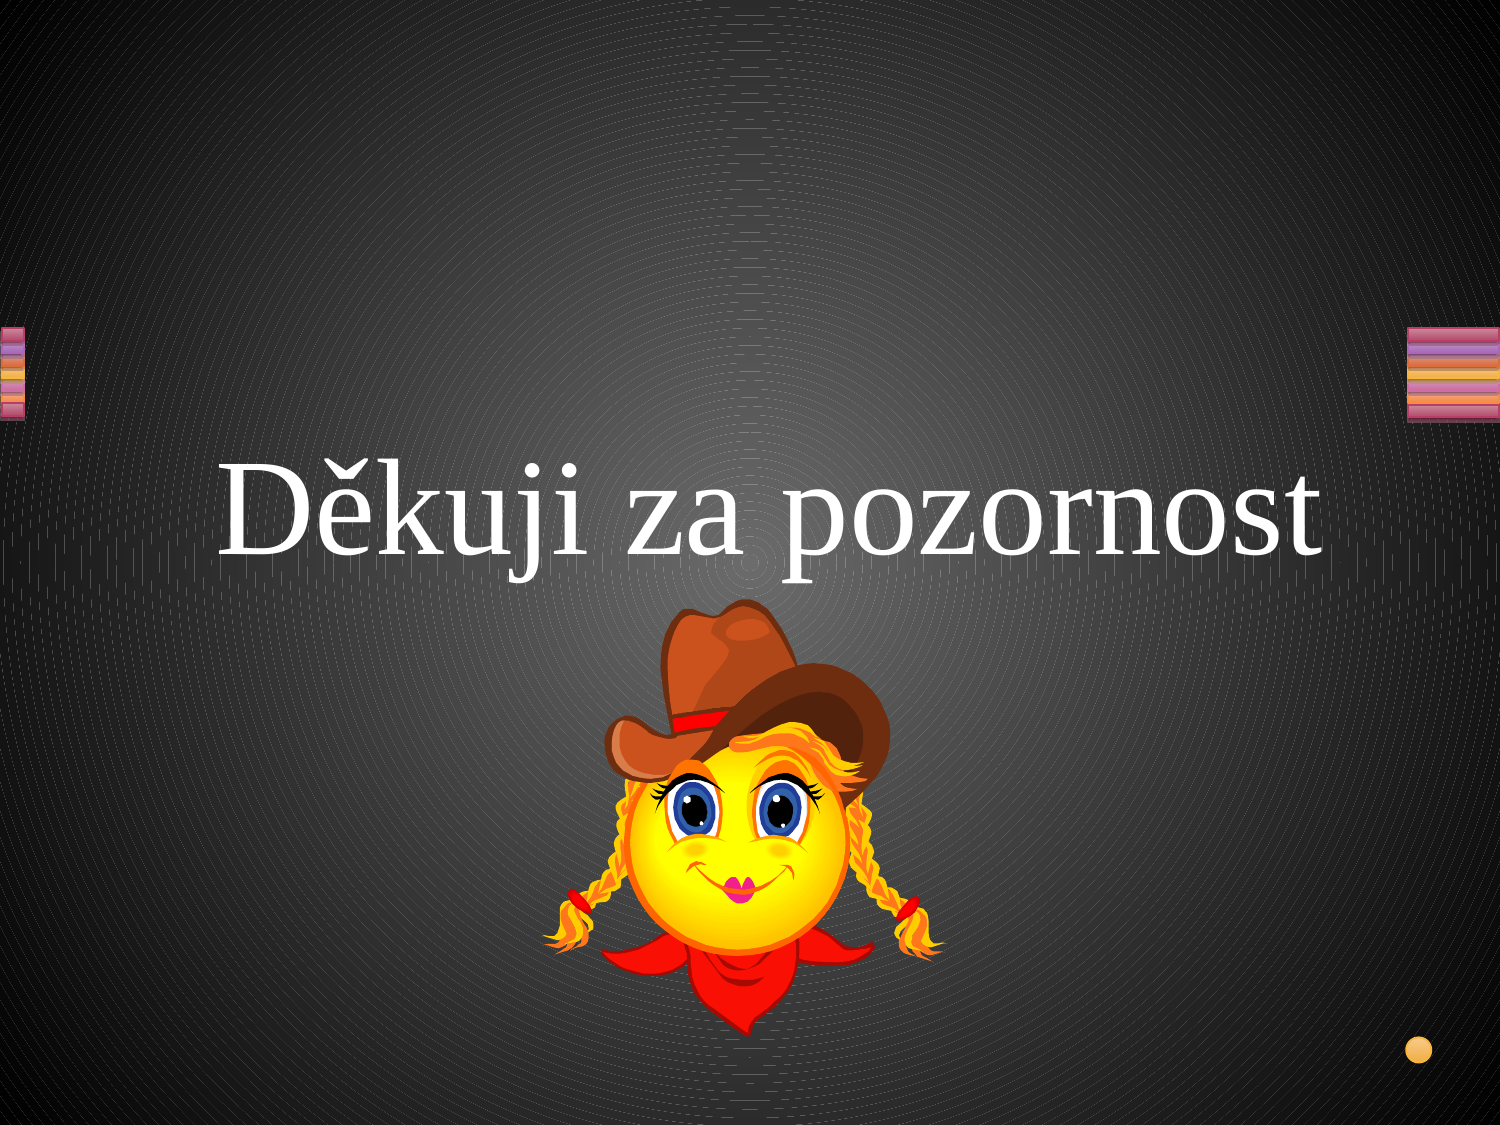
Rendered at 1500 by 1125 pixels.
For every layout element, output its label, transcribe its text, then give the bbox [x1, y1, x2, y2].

picture [539, 597, 950, 1039]
list Děkuji za pozornost [128, 210, 1354, 904]
